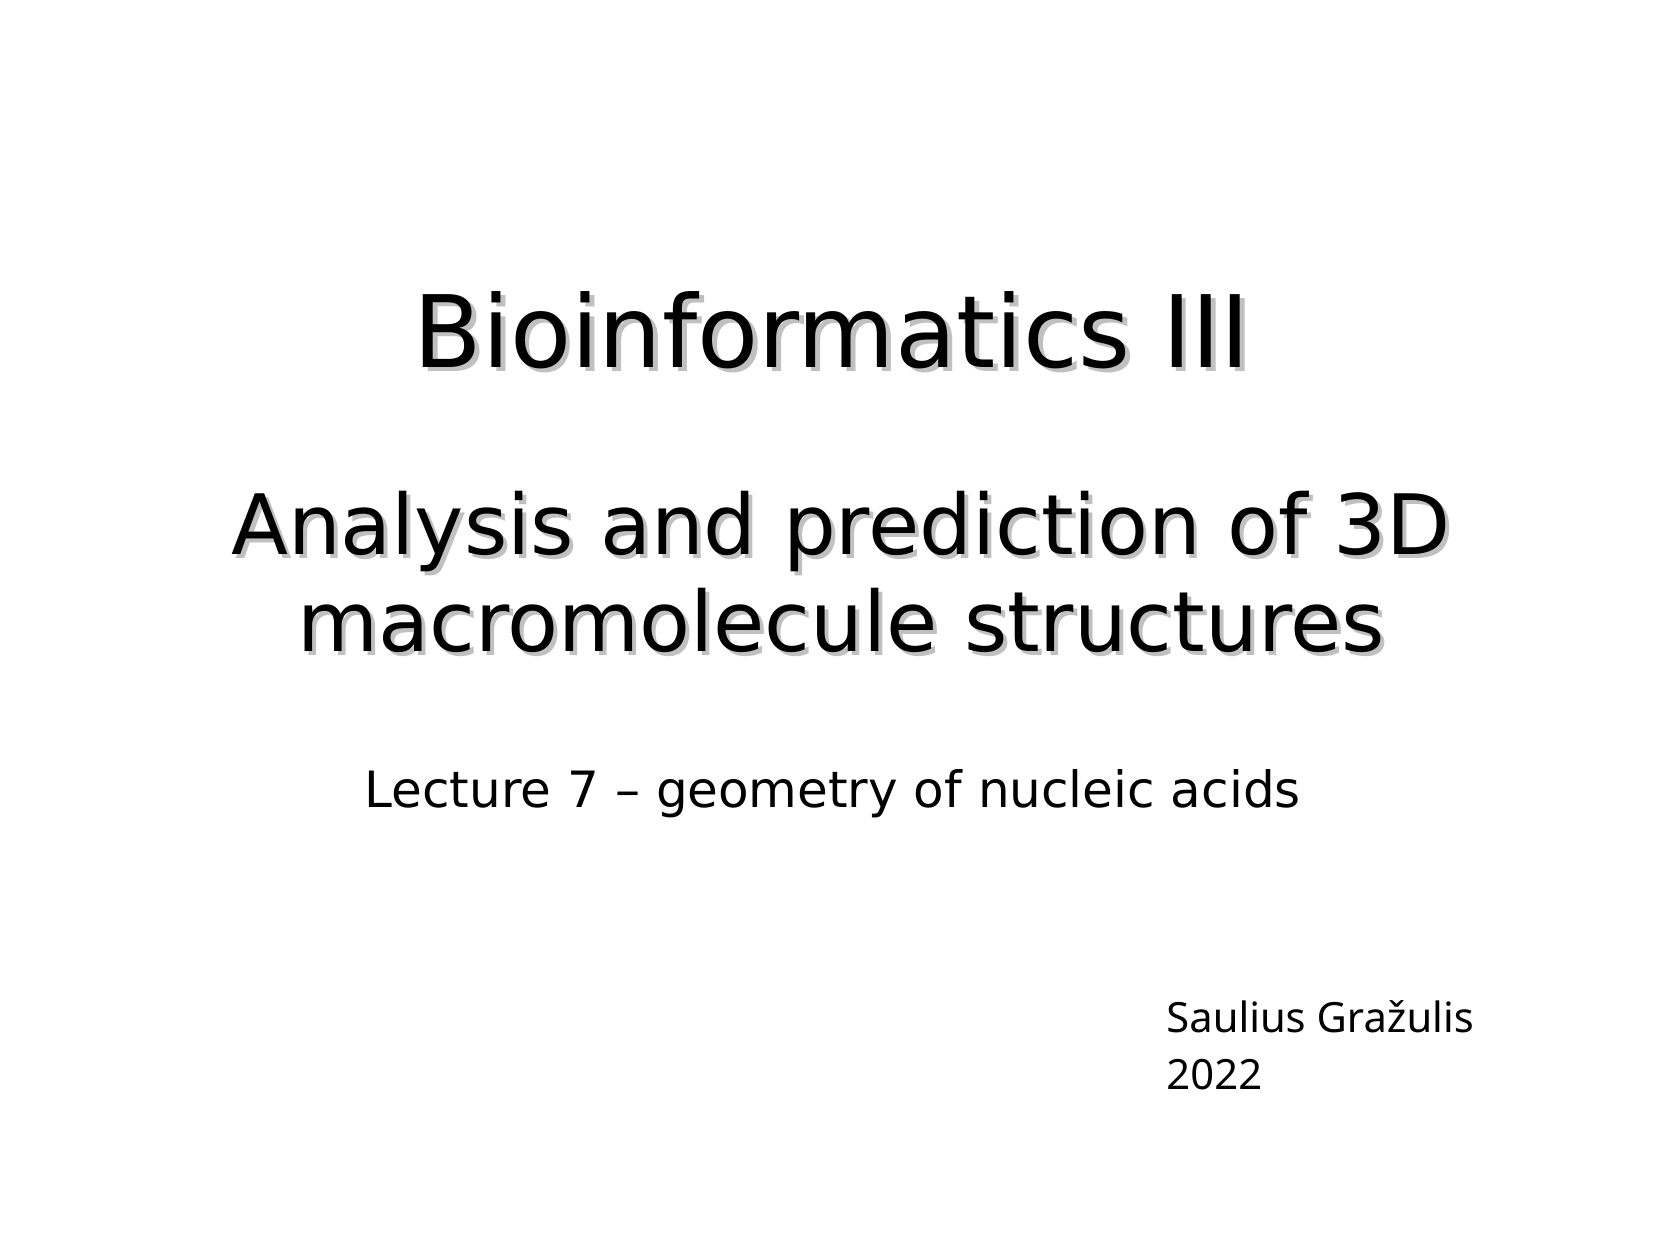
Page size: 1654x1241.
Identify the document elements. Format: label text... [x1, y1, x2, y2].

text_box Lecture 7 – geometry of nucleic acids [278, 753, 1388, 886]
text_box Analysis and prediction of 3D macromolecule structures [206, 470, 1477, 680]
title Bioinformatics III [88, 236, 1577, 429]
text_box Saulius Gražulis 2022 [1151, 980, 1566, 1097]
